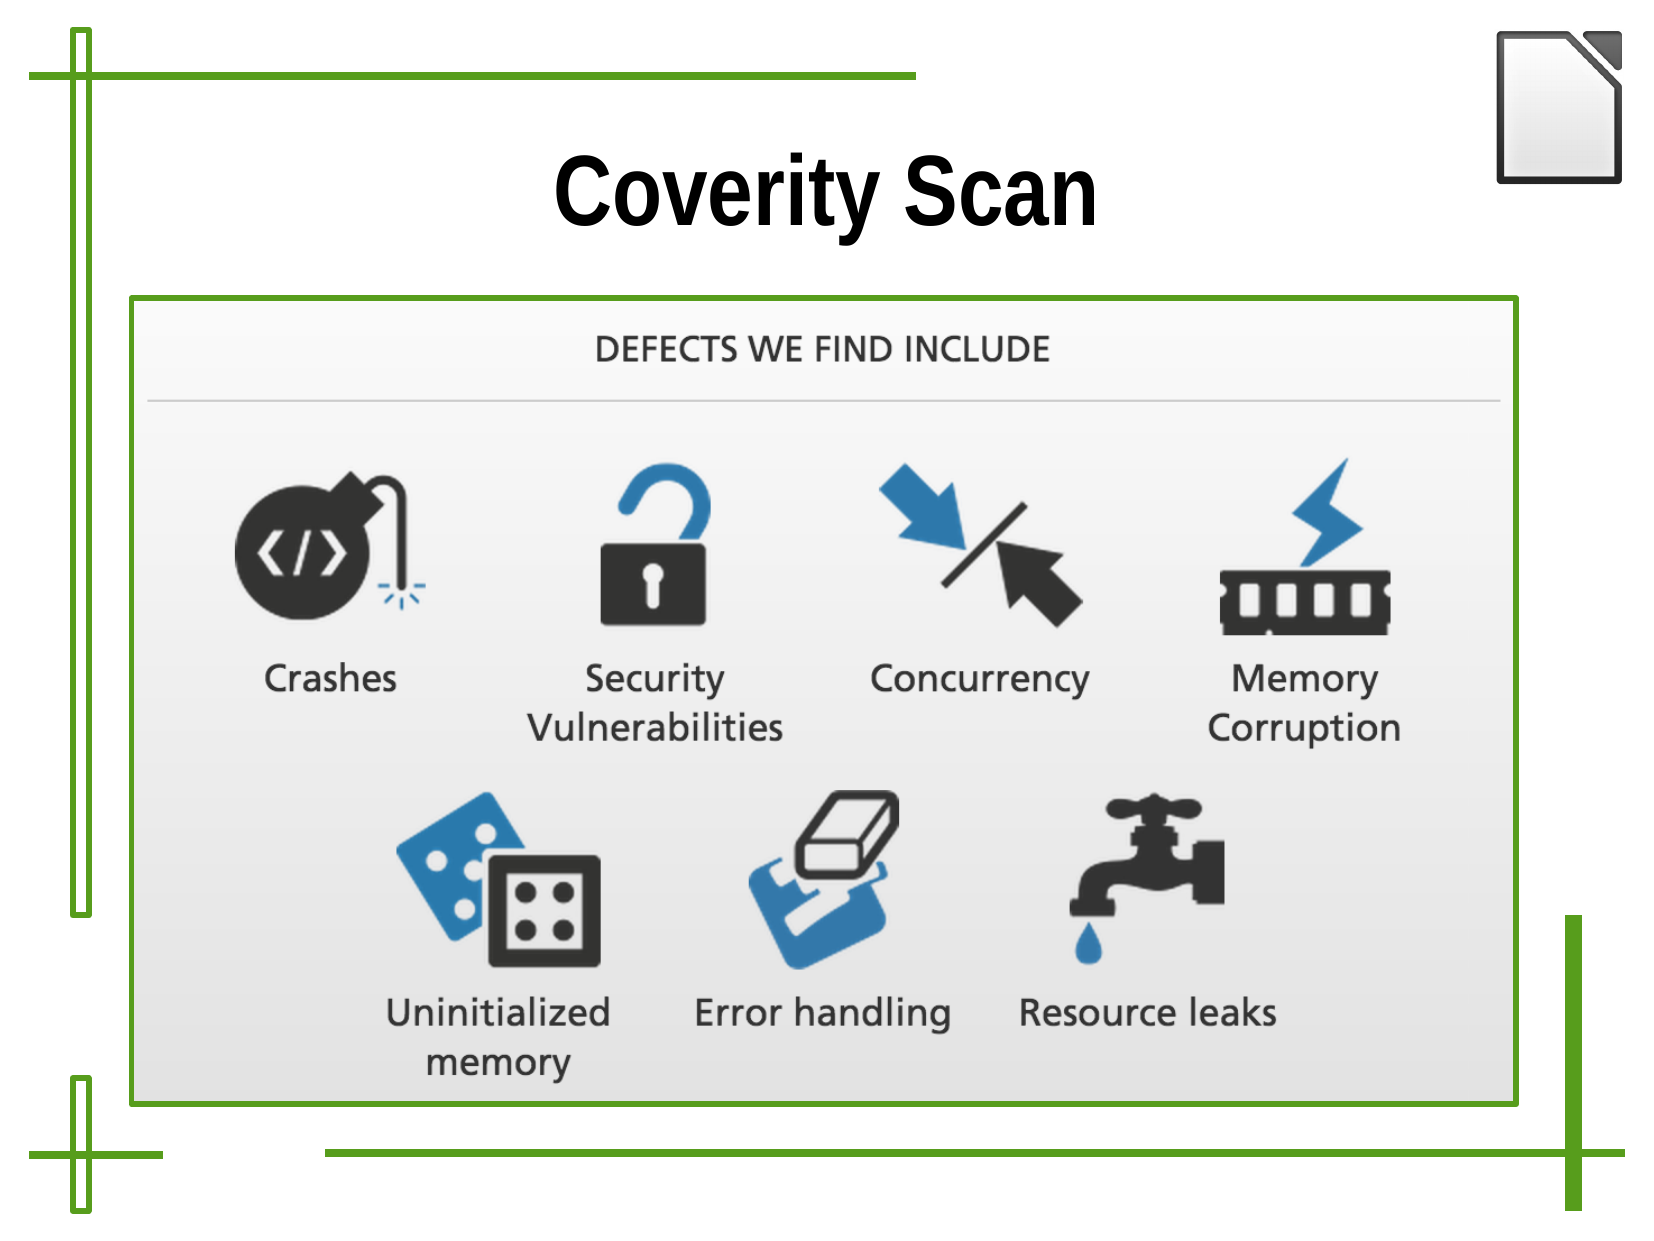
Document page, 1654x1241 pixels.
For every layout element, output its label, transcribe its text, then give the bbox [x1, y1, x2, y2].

picture [1494, 29, 1624, 186]
title Coverity Scan [118, 118, 1536, 260]
picture [134, 301, 1514, 1102]
